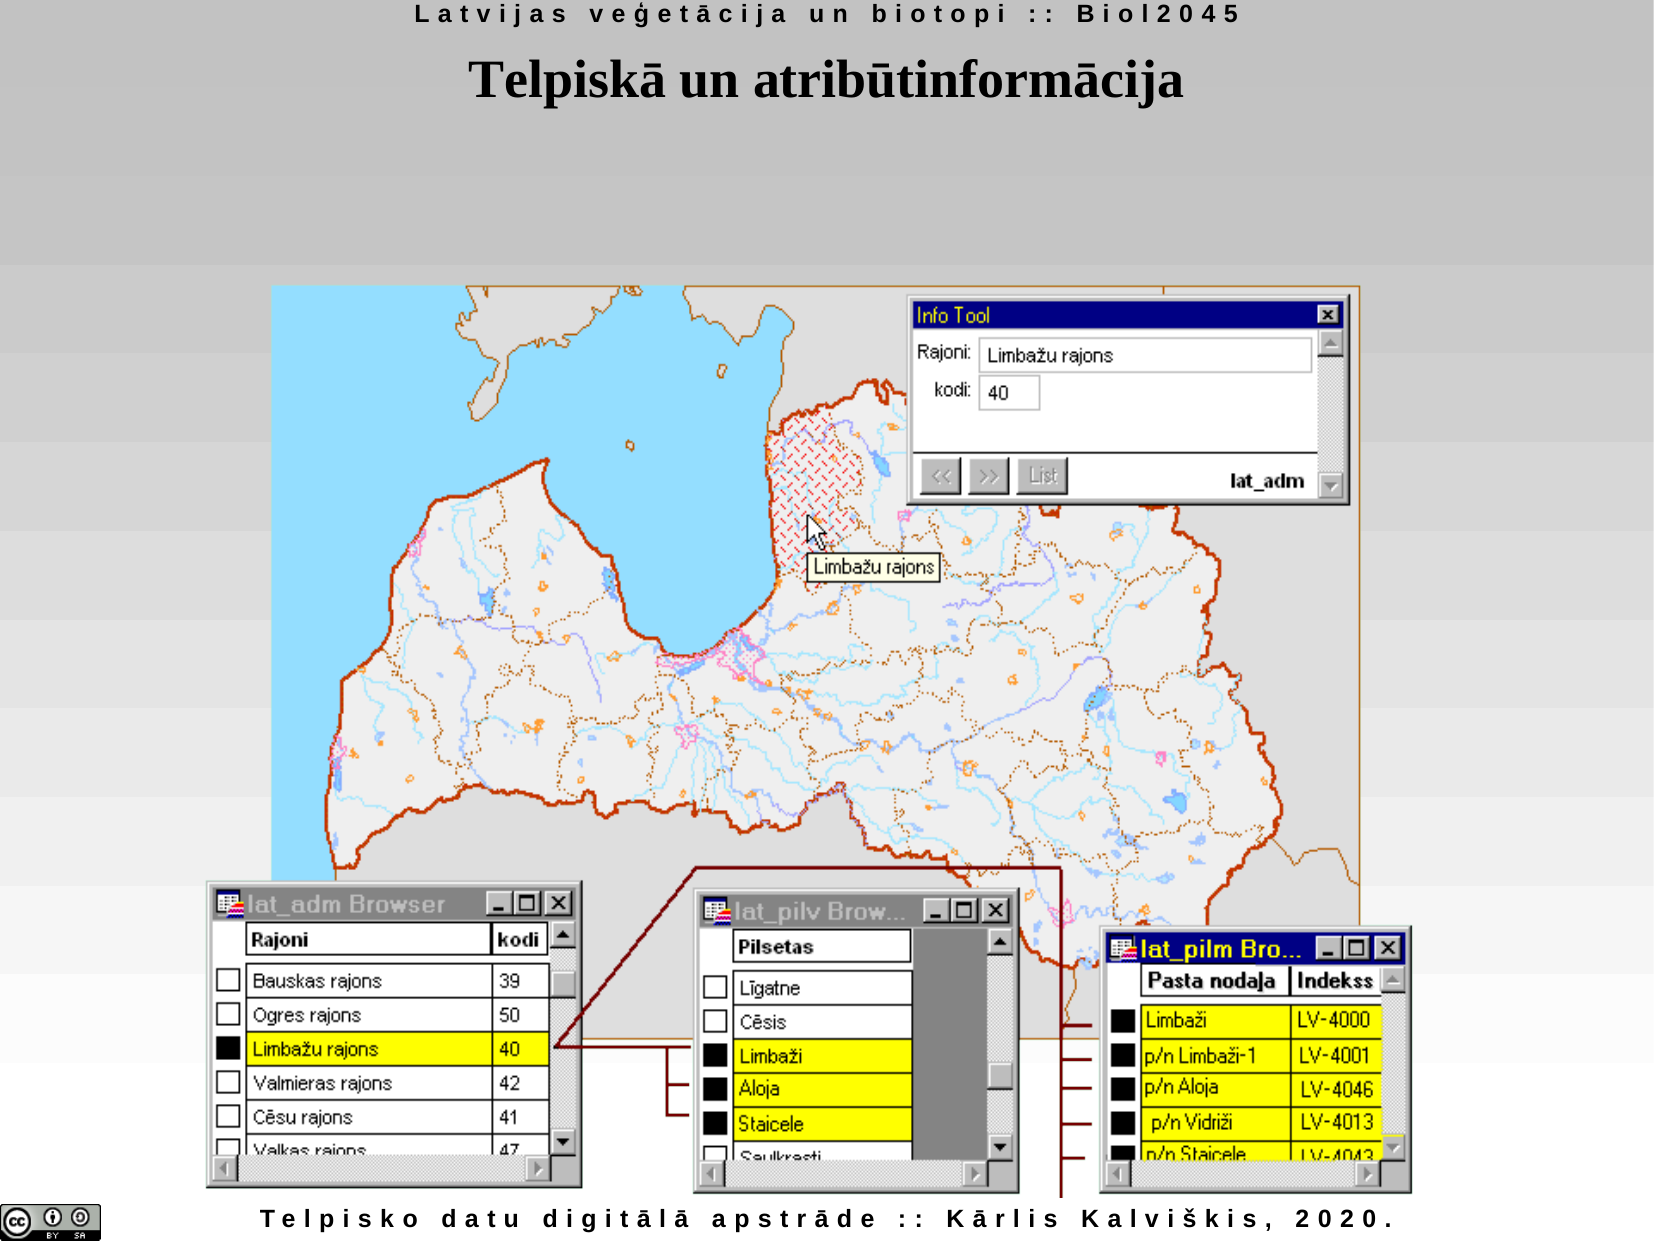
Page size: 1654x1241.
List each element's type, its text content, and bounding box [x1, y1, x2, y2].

picture [0, 0, 1654, 1241]
title Telpiskā un atribūtinformācija [29, 49, 1625, 296]
